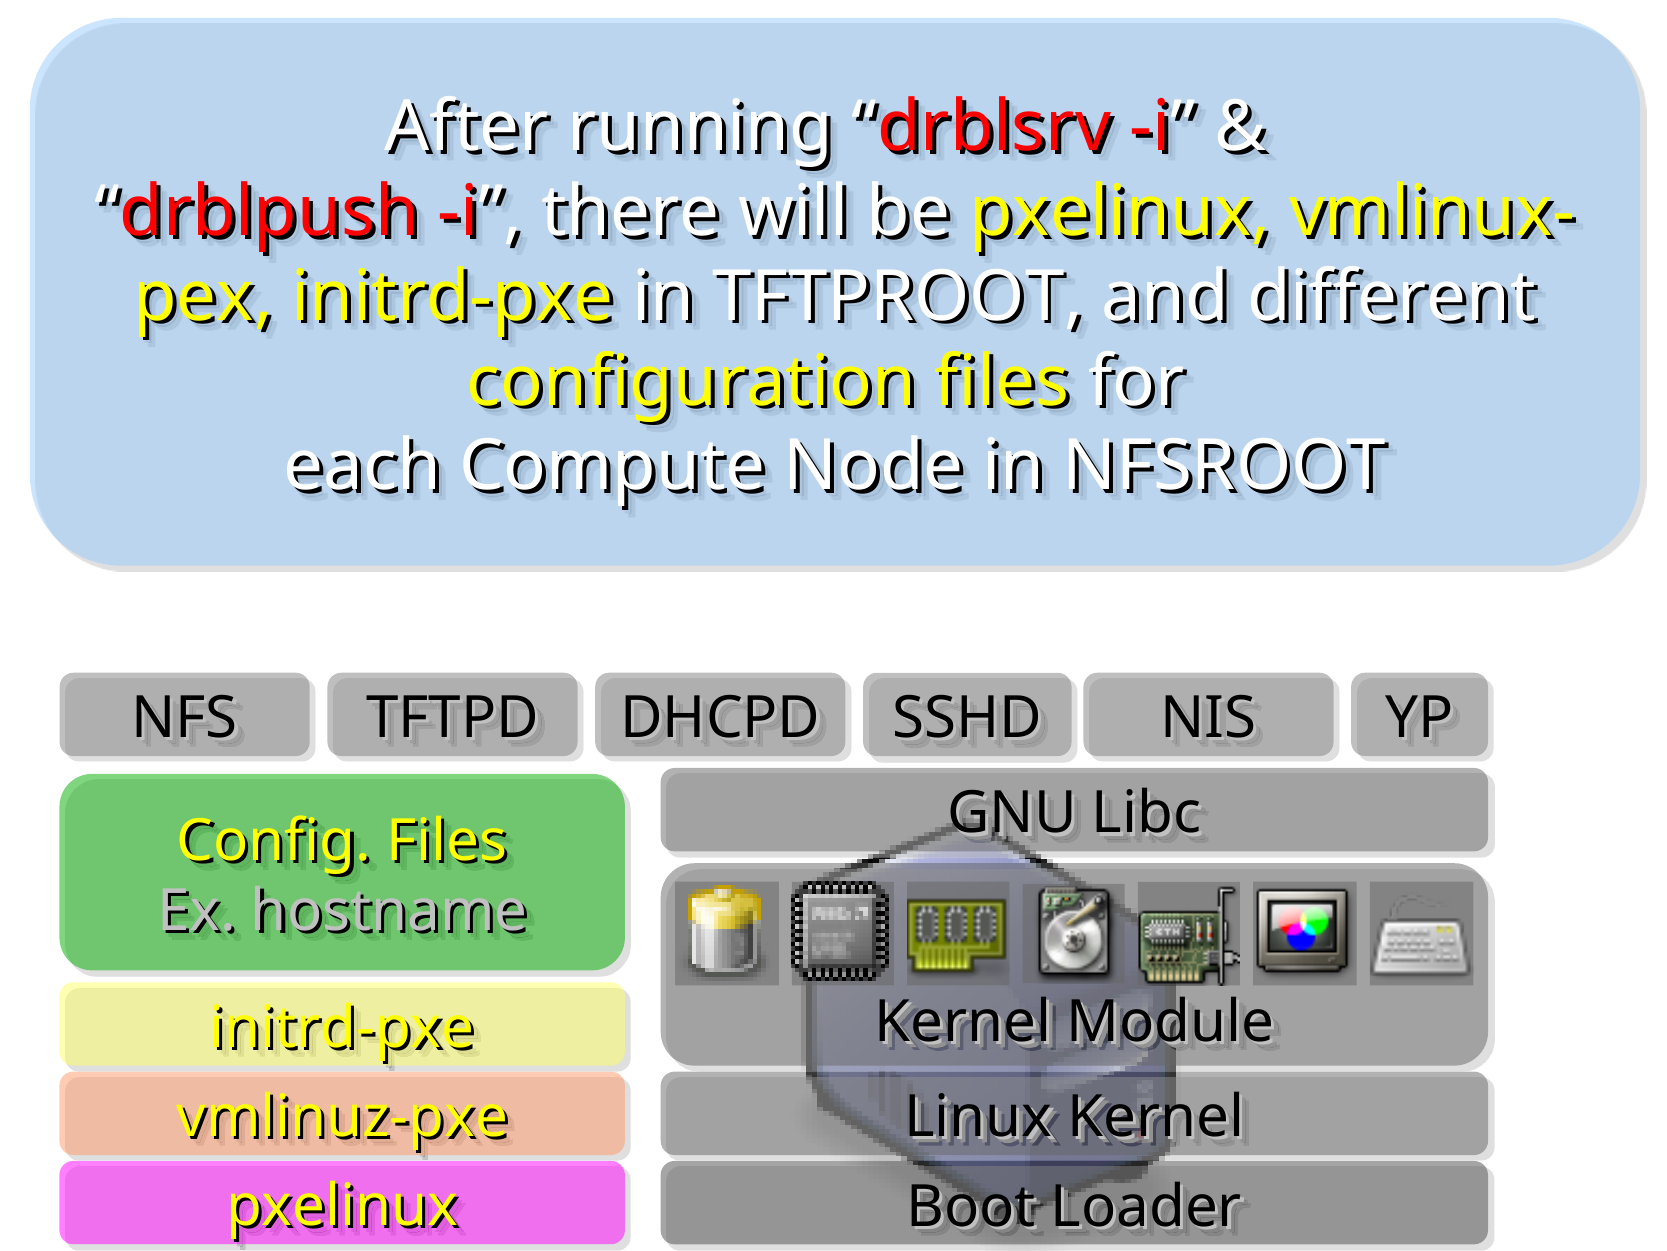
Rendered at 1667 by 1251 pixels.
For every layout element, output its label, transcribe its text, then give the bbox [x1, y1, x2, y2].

text_box Config. Files Ex. hostname [59, 773, 625, 971]
text_box After running “drblsrv -i” & “drblpush -i”, there will be pxelinux, vmlinux-pex, initrd-pxe in TFTPROOT, and different configuration files for each Compute Node in NFSROOT [29, 17, 1641, 566]
text_box initrd-pxe [59, 982, 625, 1066]
picture [773, 1066, 1221, 1071]
text_box vmlinuz-pxe [59, 1071, 625, 1156]
text_box DHCPD [595, 672, 846, 757]
text_box Kernel Module [660, 863, 1489, 1066]
picture [773, 852, 1221, 863]
text_box SSHD [863, 672, 1072, 757]
text_box pxelinux [59, 1160, 625, 1245]
picture [1253, 881, 1357, 986]
text_box GNU Libc [660, 767, 1489, 852]
text_box Linux Kernel [660, 1071, 1489, 1156]
text_box YP [1351, 672, 1489, 757]
picture [1137, 881, 1240, 986]
picture [773, 1245, 1221, 1251]
text_box TFTPD [327, 672, 578, 757]
picture [791, 881, 894, 986]
text_box NIS [1083, 672, 1334, 757]
picture [773, 1156, 1221, 1160]
picture [1369, 881, 1474, 986]
picture [1022, 883, 1125, 984]
picture [907, 881, 1010, 986]
picture [675, 881, 779, 986]
text_box NFS [59, 672, 310, 757]
text_box Boot Loader [660, 1160, 1489, 1245]
